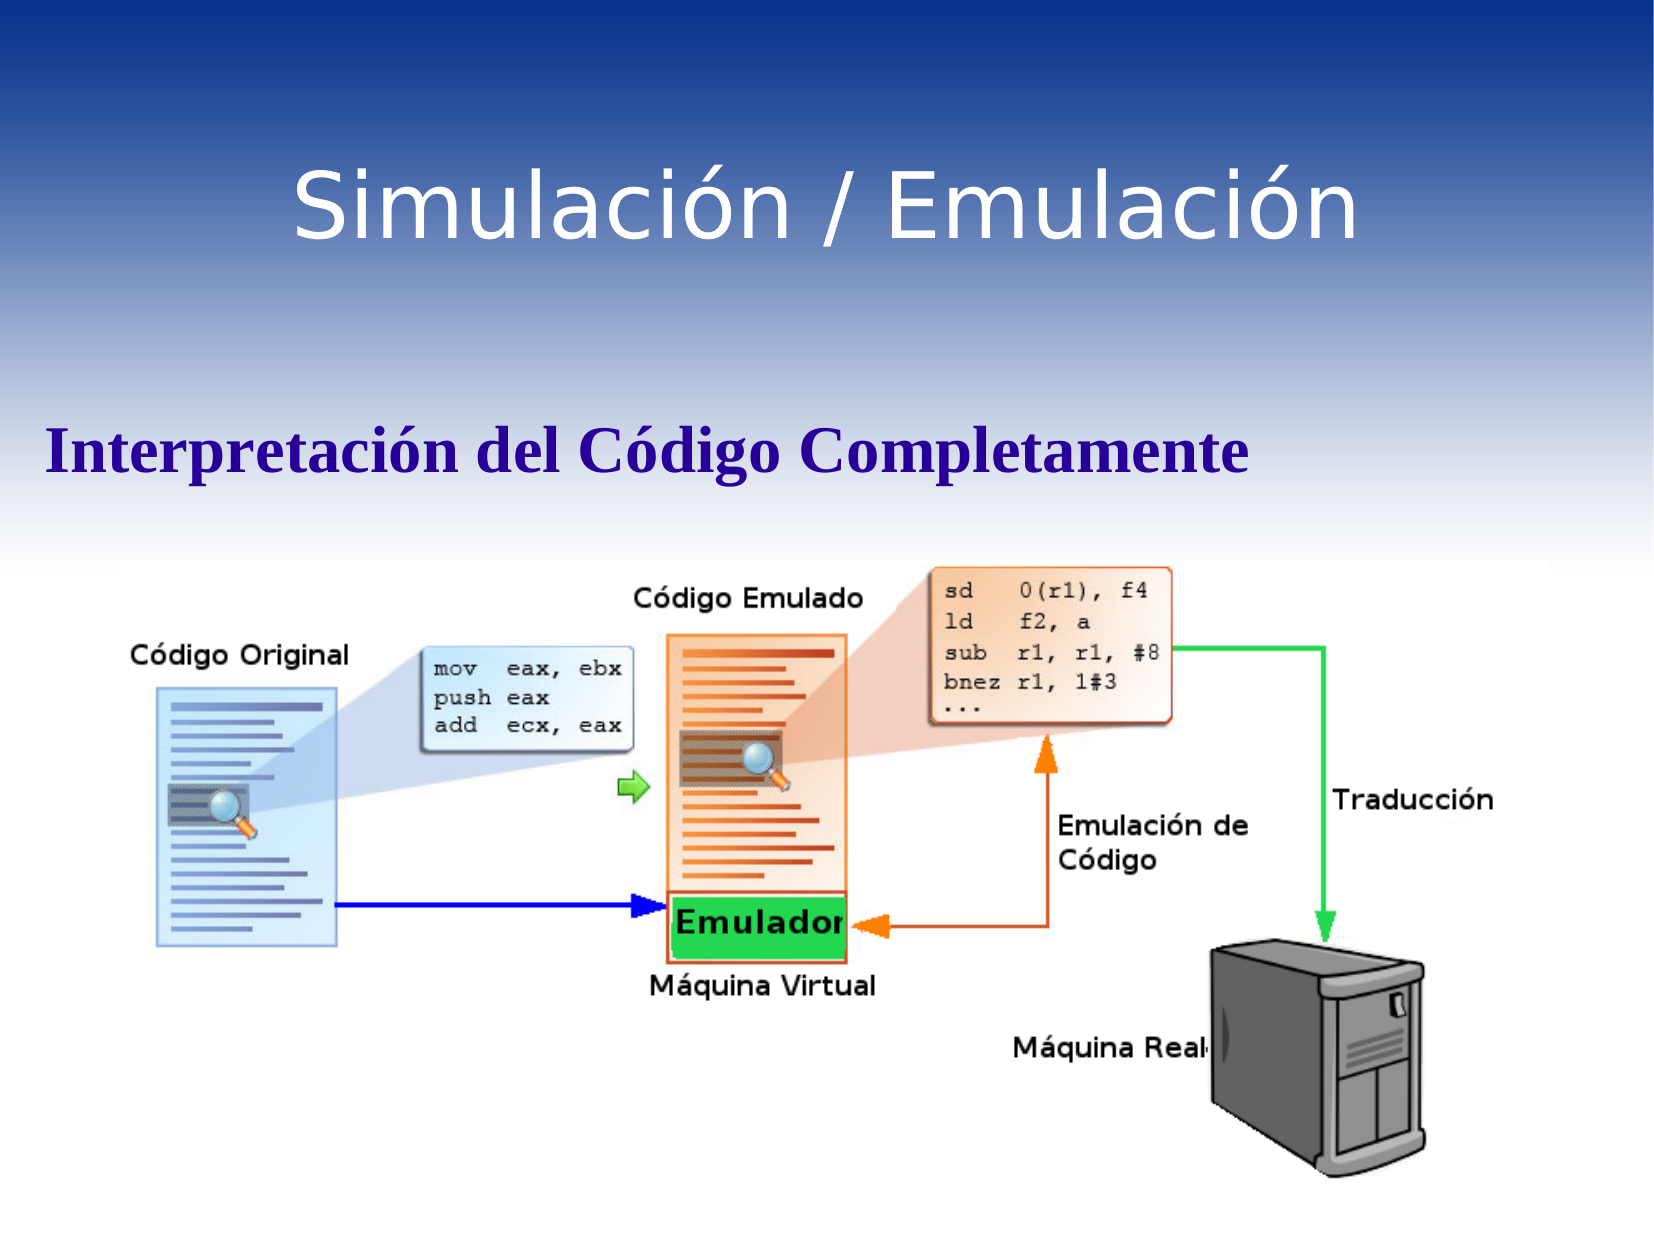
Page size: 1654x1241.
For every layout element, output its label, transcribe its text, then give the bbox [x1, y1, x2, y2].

title Simulación / Emulación [121, 102, 1534, 311]
text_box Interpretación del Código Completamente [44, 413, 1256, 488]
picture [0, 0, 1654, 1241]
